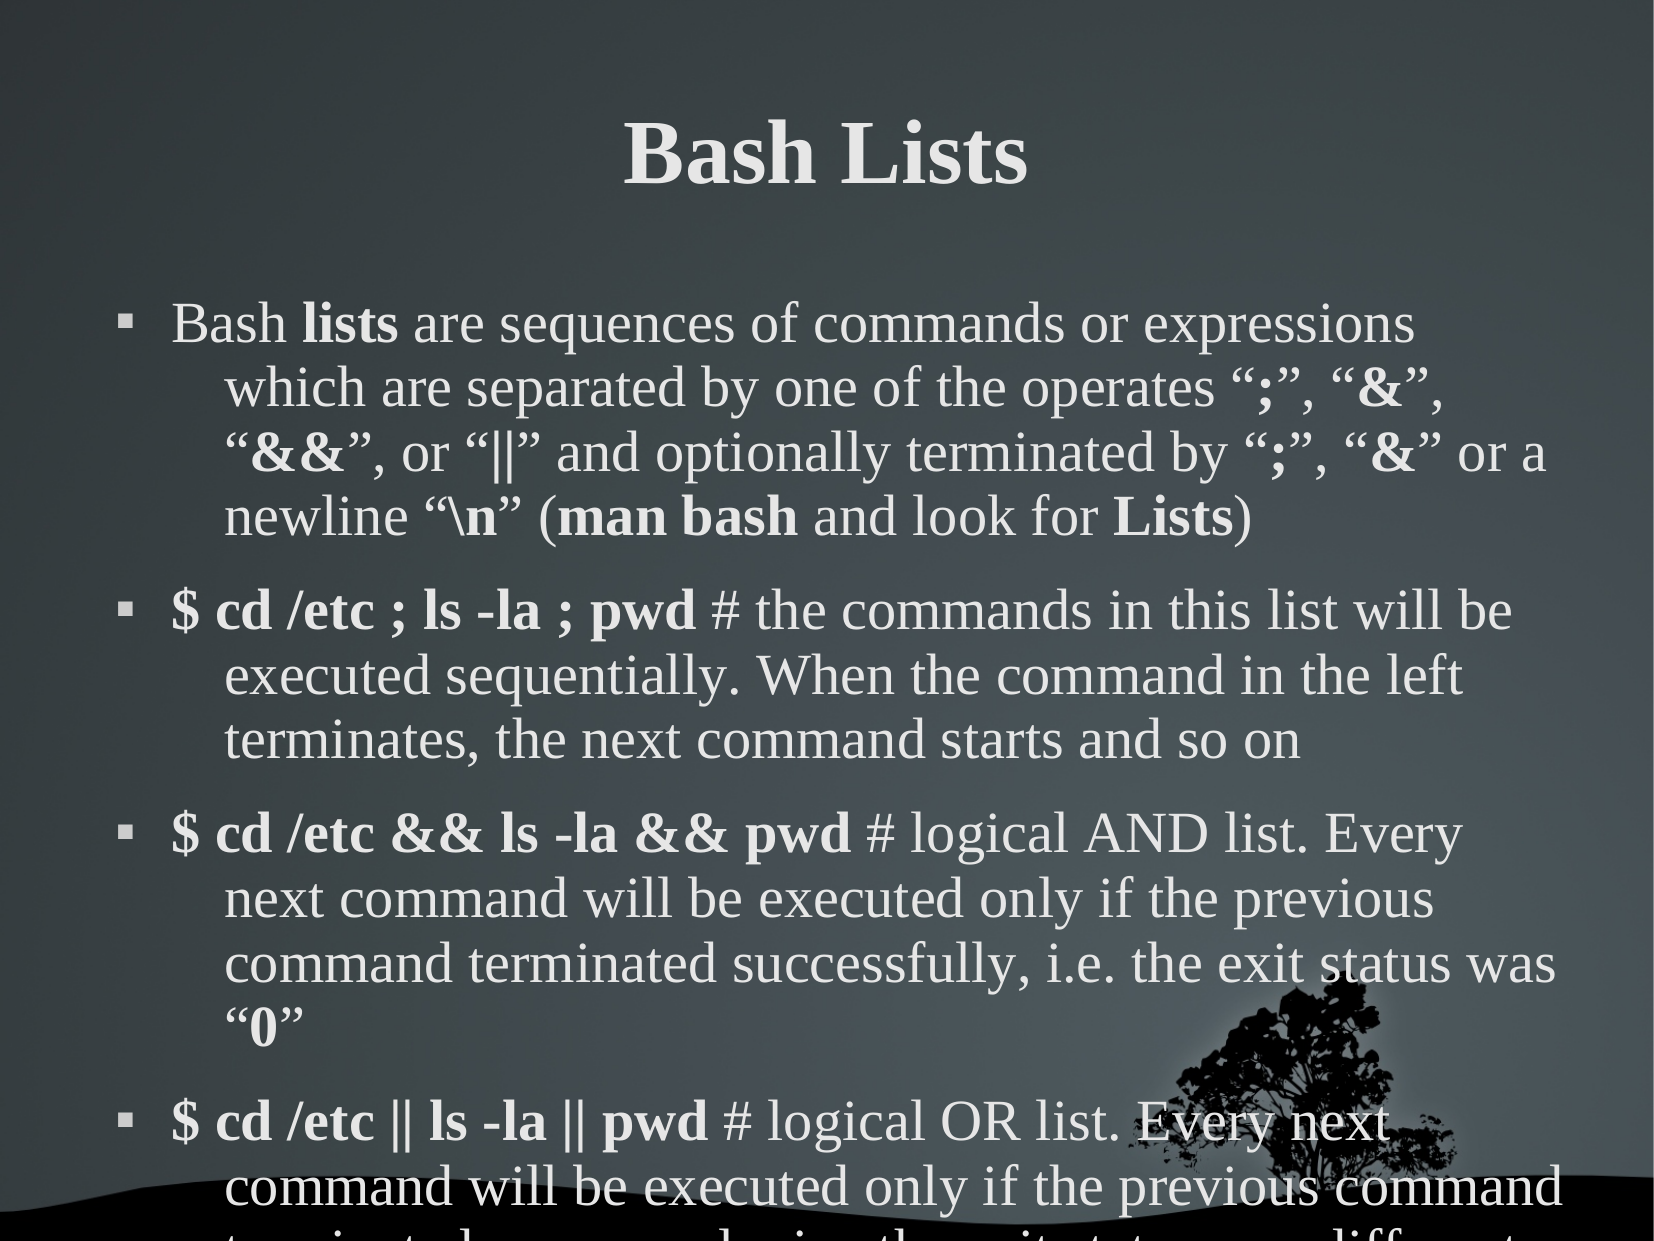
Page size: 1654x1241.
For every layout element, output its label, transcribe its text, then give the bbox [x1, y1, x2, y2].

picture [0, 0, 1654, 1241]
list Bash lists are sequences of commands or expressions which are separated by one of the operates “;”, “&”, “&&”, or “||” and optionally terminated by “;”, “&” or a newline “\n” (man bash and look for Lists) $ cd /etc ; ls -la ; pwd # the commands in this list will be executed sequentially. When the command in the left terminates, the next command starts and so on $ cd /etc && ls -la && pwd # logical AND list. Every next command will be executed only if the previous command terminated successfully, i.e. the exit status was “0” $ cd /etc || ls -la || pwd # logical OR list. Every next command will be executed only if the previous command terminated erroneously, i.e. the exit status was different than “0” [82, 290, 1571, 1175]
title Bash Lists [82, 49, 1571, 257]
